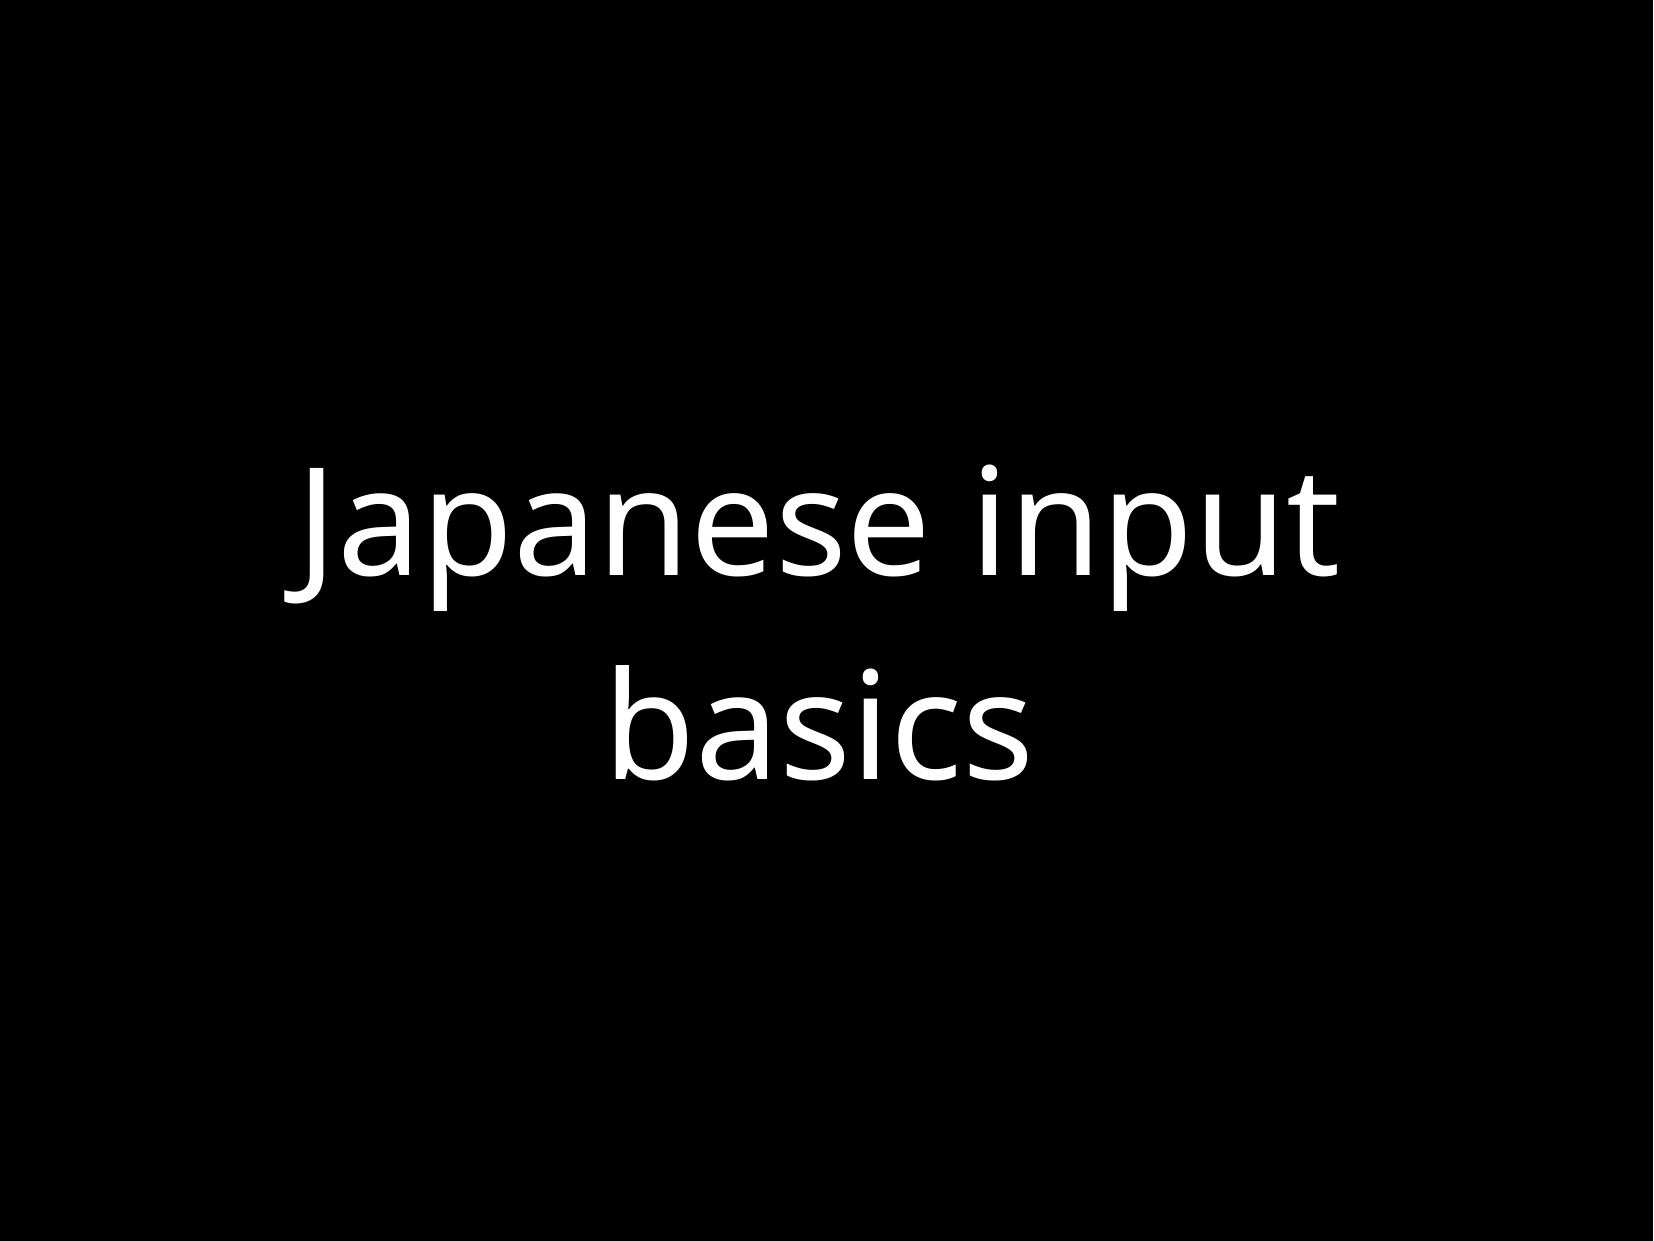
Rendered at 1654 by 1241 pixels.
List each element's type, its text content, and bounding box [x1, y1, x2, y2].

title Japanese input basics [74, 466, 1563, 772]
